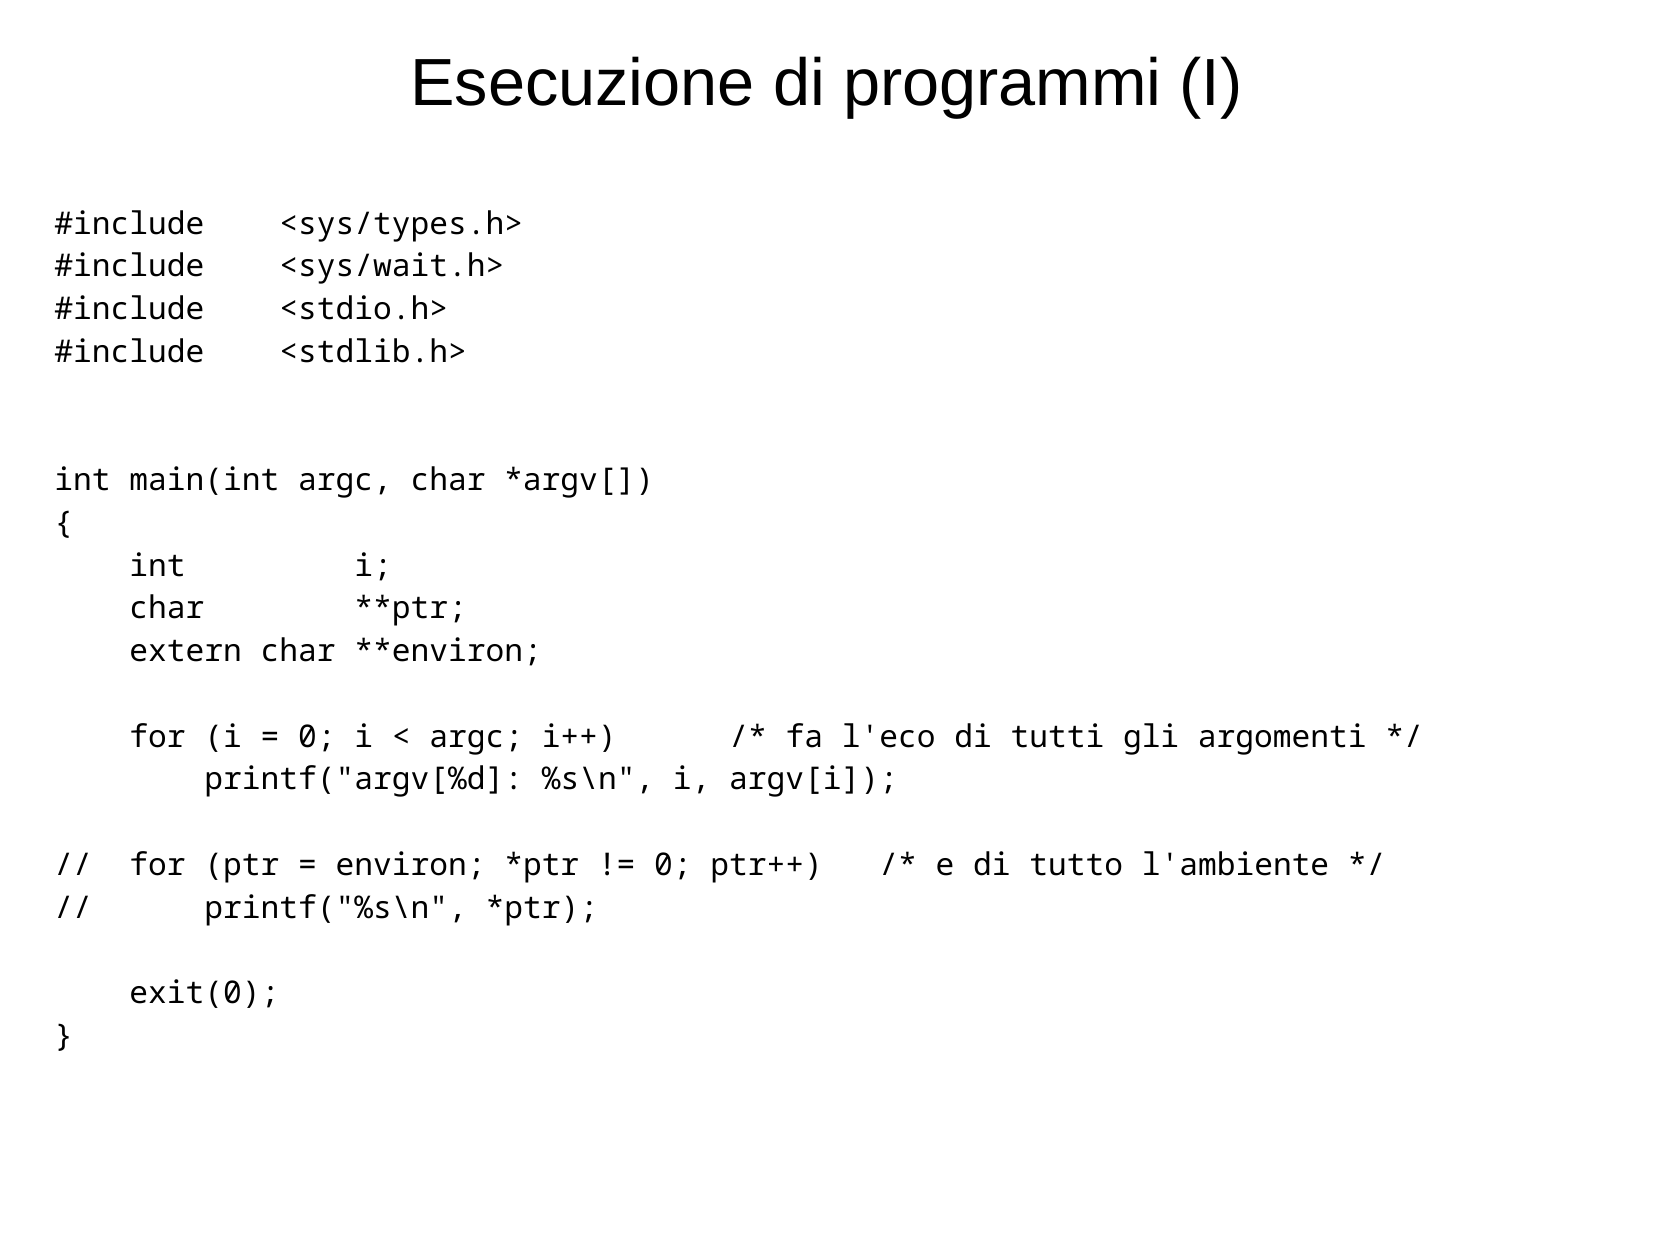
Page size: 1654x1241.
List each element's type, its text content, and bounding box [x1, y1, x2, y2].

text_box #include <sys/types.h> #include <sys/wait.h> #include <stdio.h> #include <stdlib.h> int main(int argc, char *argv[]) { int i; char **ptr; extern char **environ; for (i = 0; i < argc; i++) /* fa l'eco di tutti gli argomenti */ printf("argv[%d]: %s\n", i, argv[i]); // for (ptr = environ; *ptr != 0; ptr++) /* e di tutto l'ambiente */ // printf("%s\n", *ptr); exit(0); } [39, 193, 1654, 1165]
title Esecuzione di programmi (I) [82, 0, 1571, 186]
